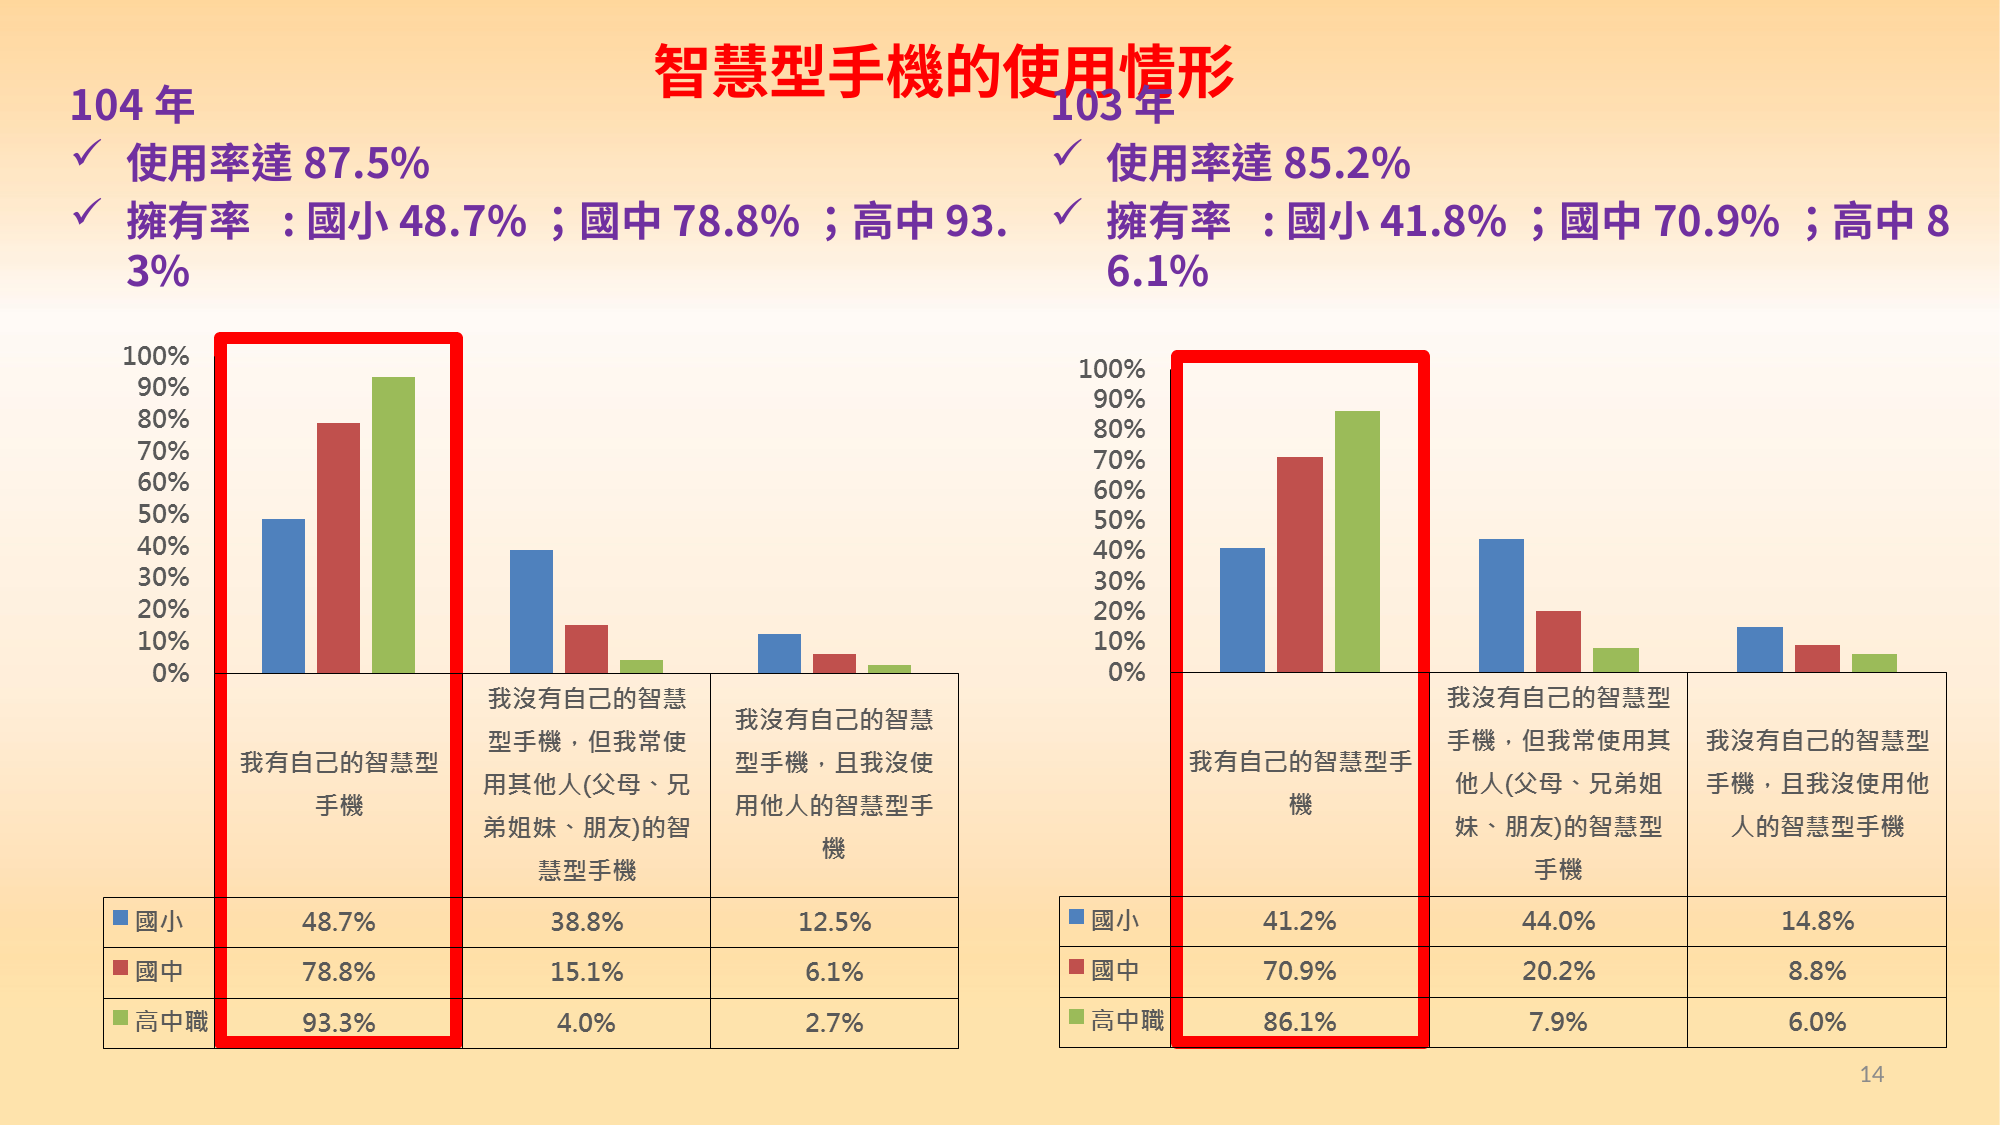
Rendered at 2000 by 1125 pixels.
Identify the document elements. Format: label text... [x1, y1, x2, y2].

slide_number <編號> [1433, 1065, 1900, 1103]
chart [1900, 334, 1980, 1067]
picture [0, 0, 2000, 1125]
list 104年 使用率達87.5% 擁有率 :國小48.7%；國中78.8%；高中93.3% [54, 101, 1027, 303]
list 103年 使用率達85.2% 擁有率 :國小41.8%；國中70.9%；高中86.1% [1035, 101, 1972, 303]
title 智慧型手機的使用情形 [532, 15, 1356, 125]
